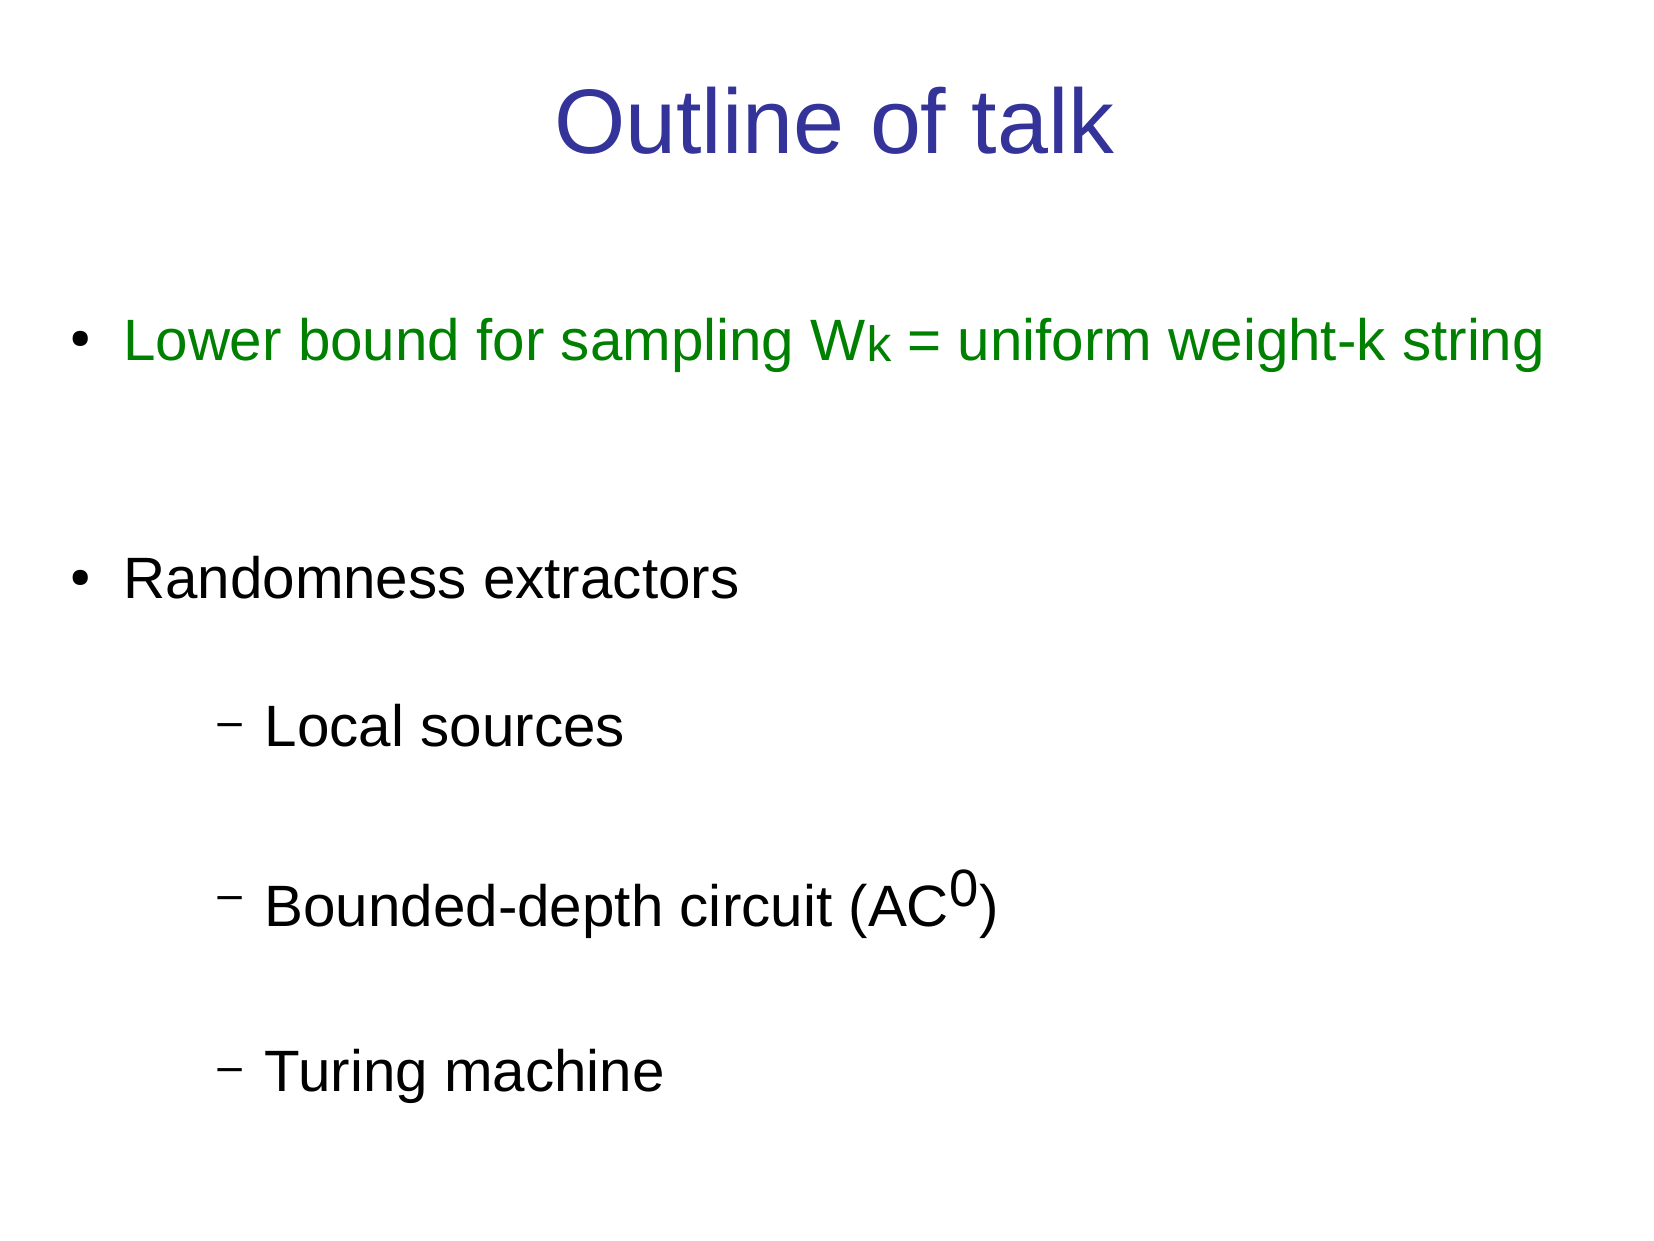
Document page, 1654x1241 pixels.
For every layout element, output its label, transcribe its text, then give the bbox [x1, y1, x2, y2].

title Outline of talk [131, 18, 1538, 226]
list Lower bound for sampling Wk = uniform weight-k string Randomness extractors Local sources Bounded-depth circuit (AC0) Turing machine [37, 300, 1651, 1241]
